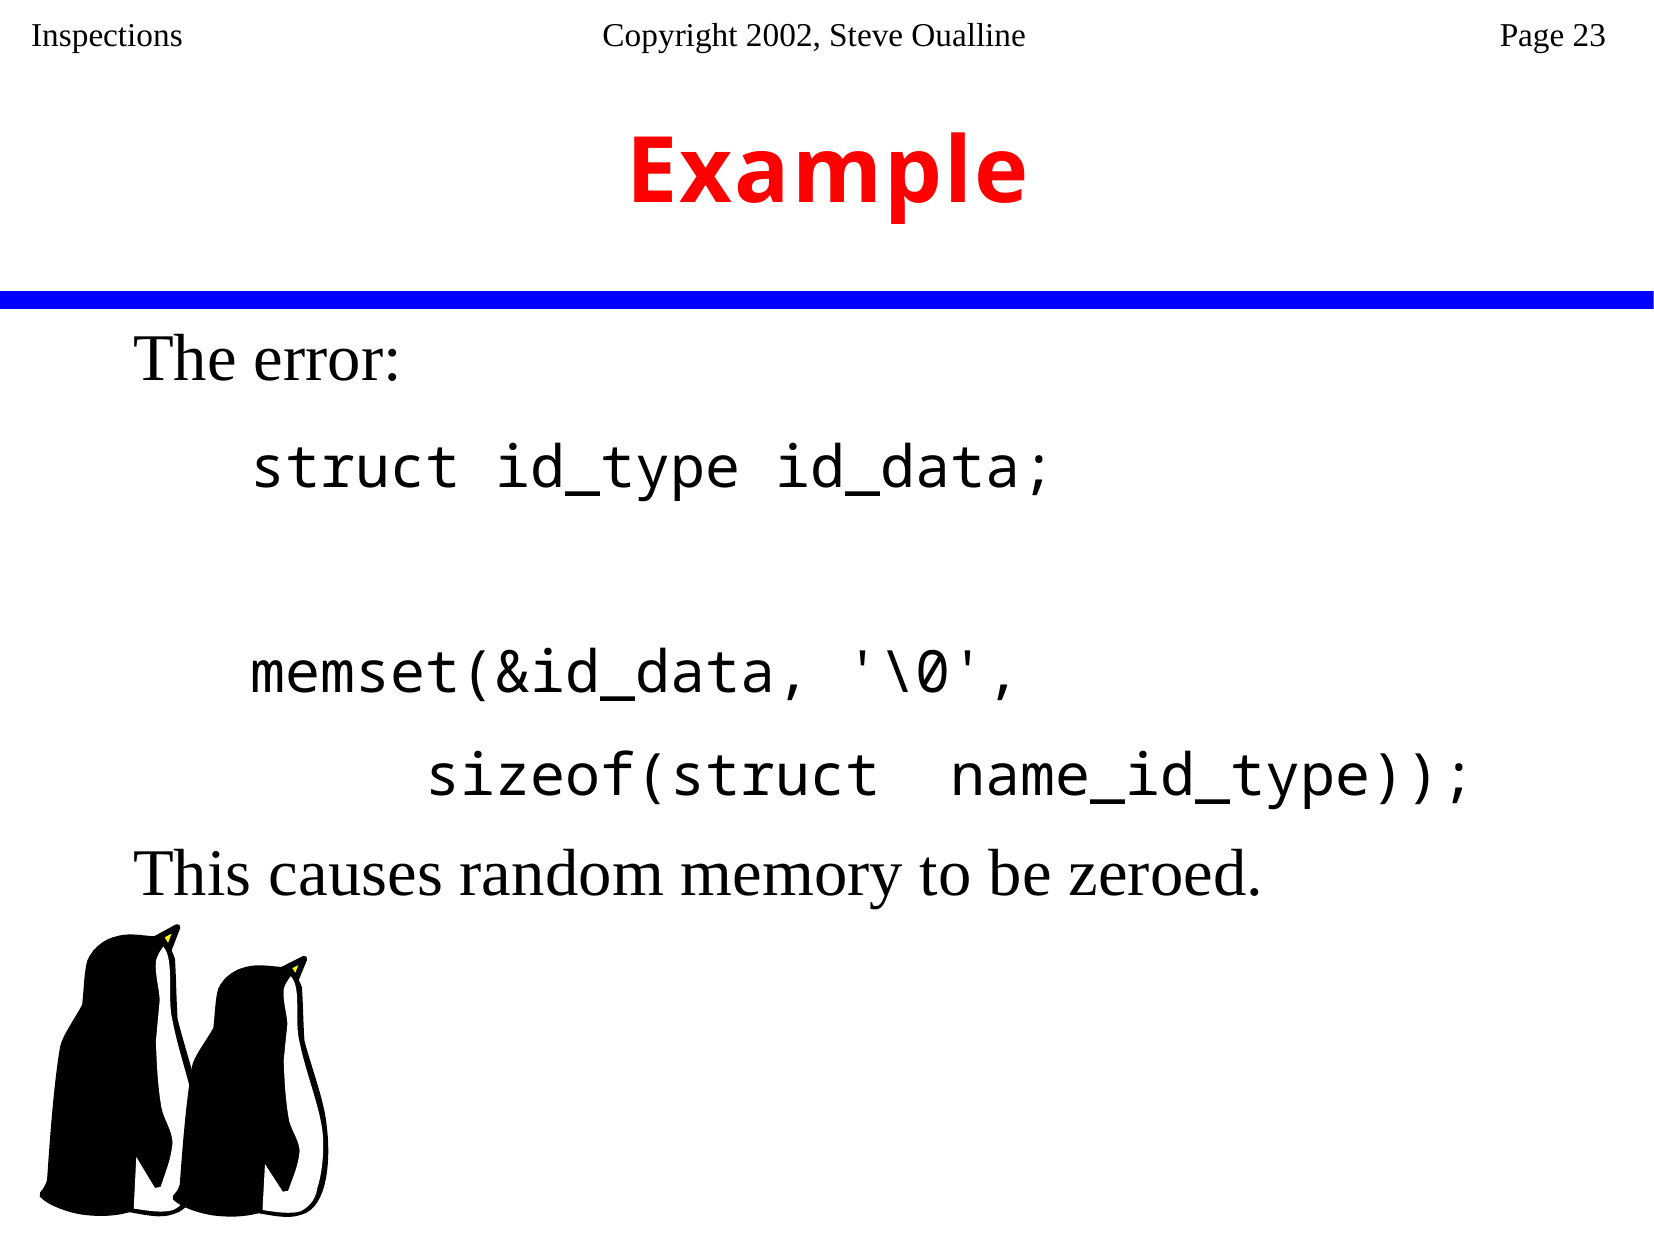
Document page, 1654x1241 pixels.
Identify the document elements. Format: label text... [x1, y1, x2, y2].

list The error: struct id_type id_data; memset(&id_data, '\0', sizeof(struct name_id_type)); This causes random memory to be zeroed. [121, 321, 1534, 963]
title Example [121, 66, 1534, 269]
